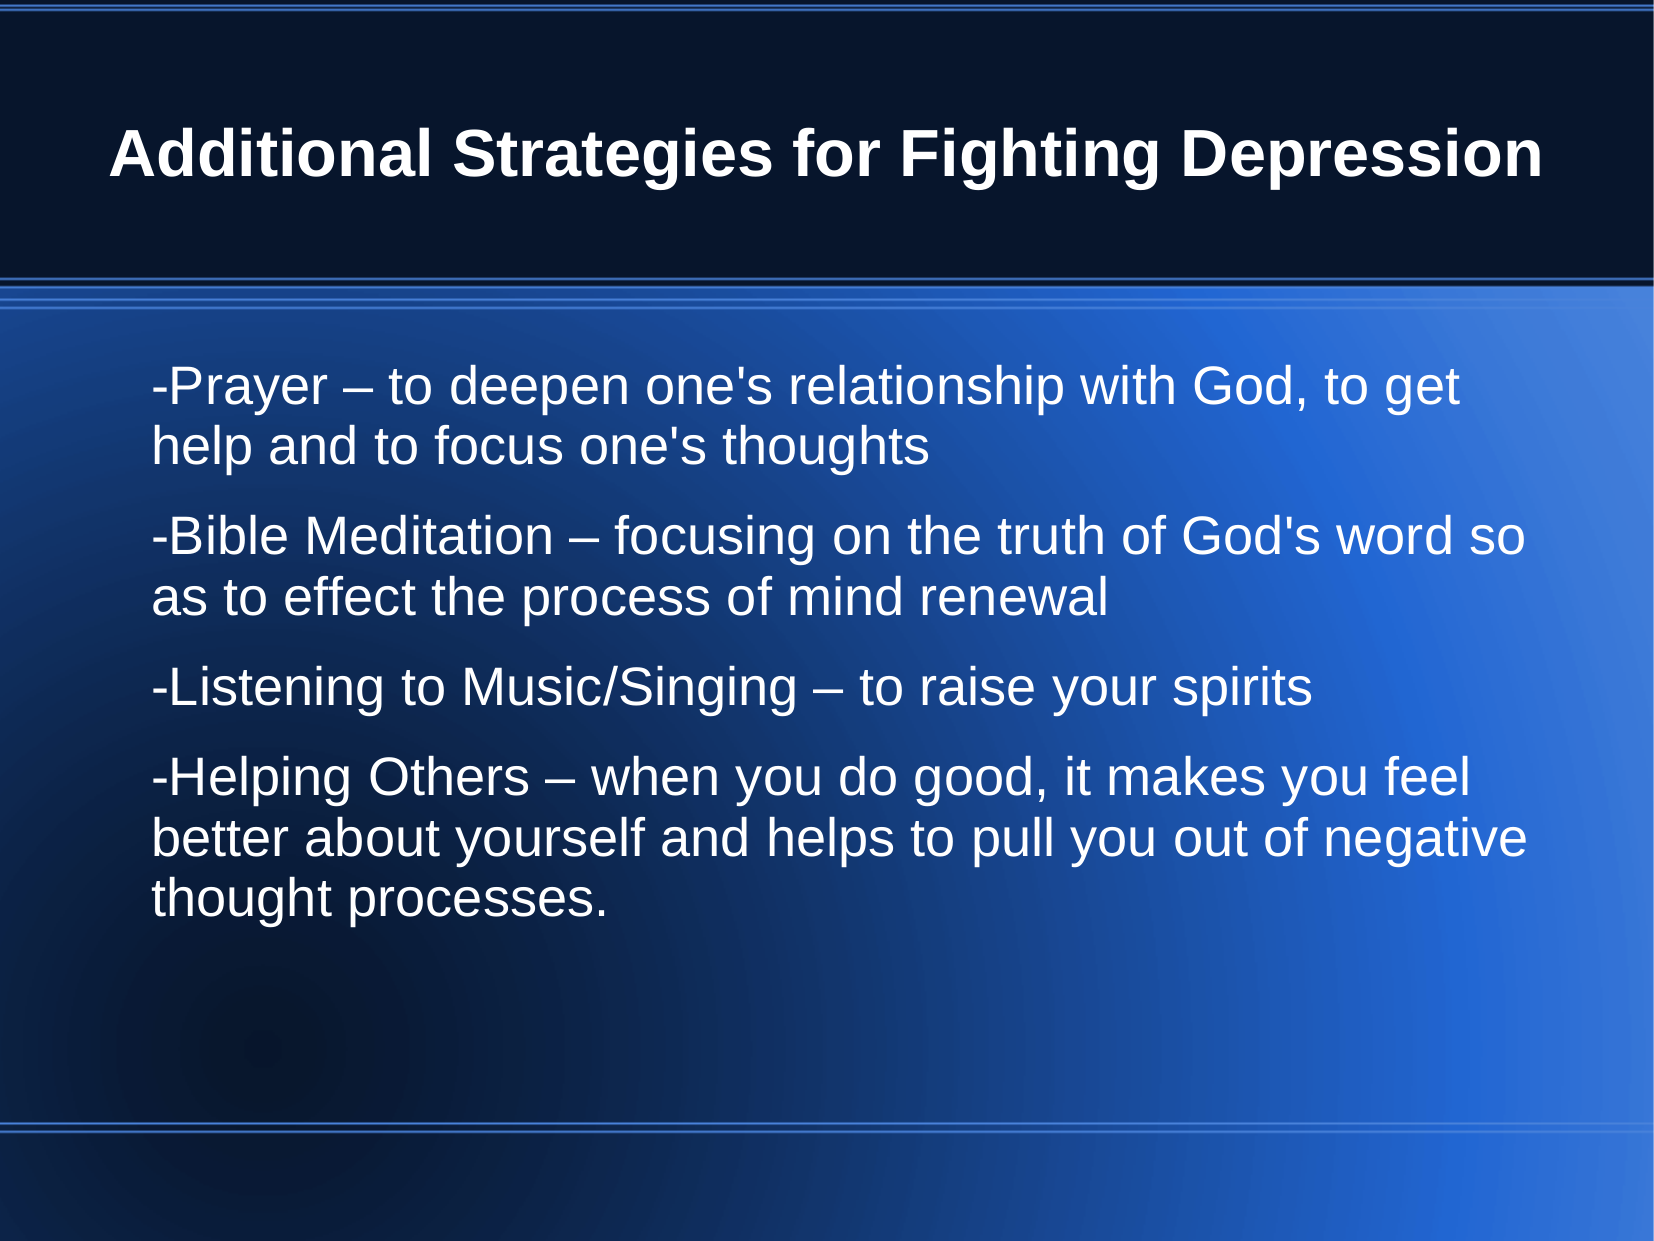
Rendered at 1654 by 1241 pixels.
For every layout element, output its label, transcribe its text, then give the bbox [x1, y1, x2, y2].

title Additional Strategies for Fighting Depression [82, 49, 1571, 257]
list -Prayer – to deepen one's relationship with God, to get help and to focus one's thoughts -Bible Meditation – focusing on the truth of God's word so as to effect the process of mind renewal -Listening to Music/Singing – to raise your spirits -Helping Others – when you do good, it makes you feel better about yourself and helps to pull you out of negative thought processes. [80, 355, 1569, 1058]
picture [0, 0, 1654, 1241]
